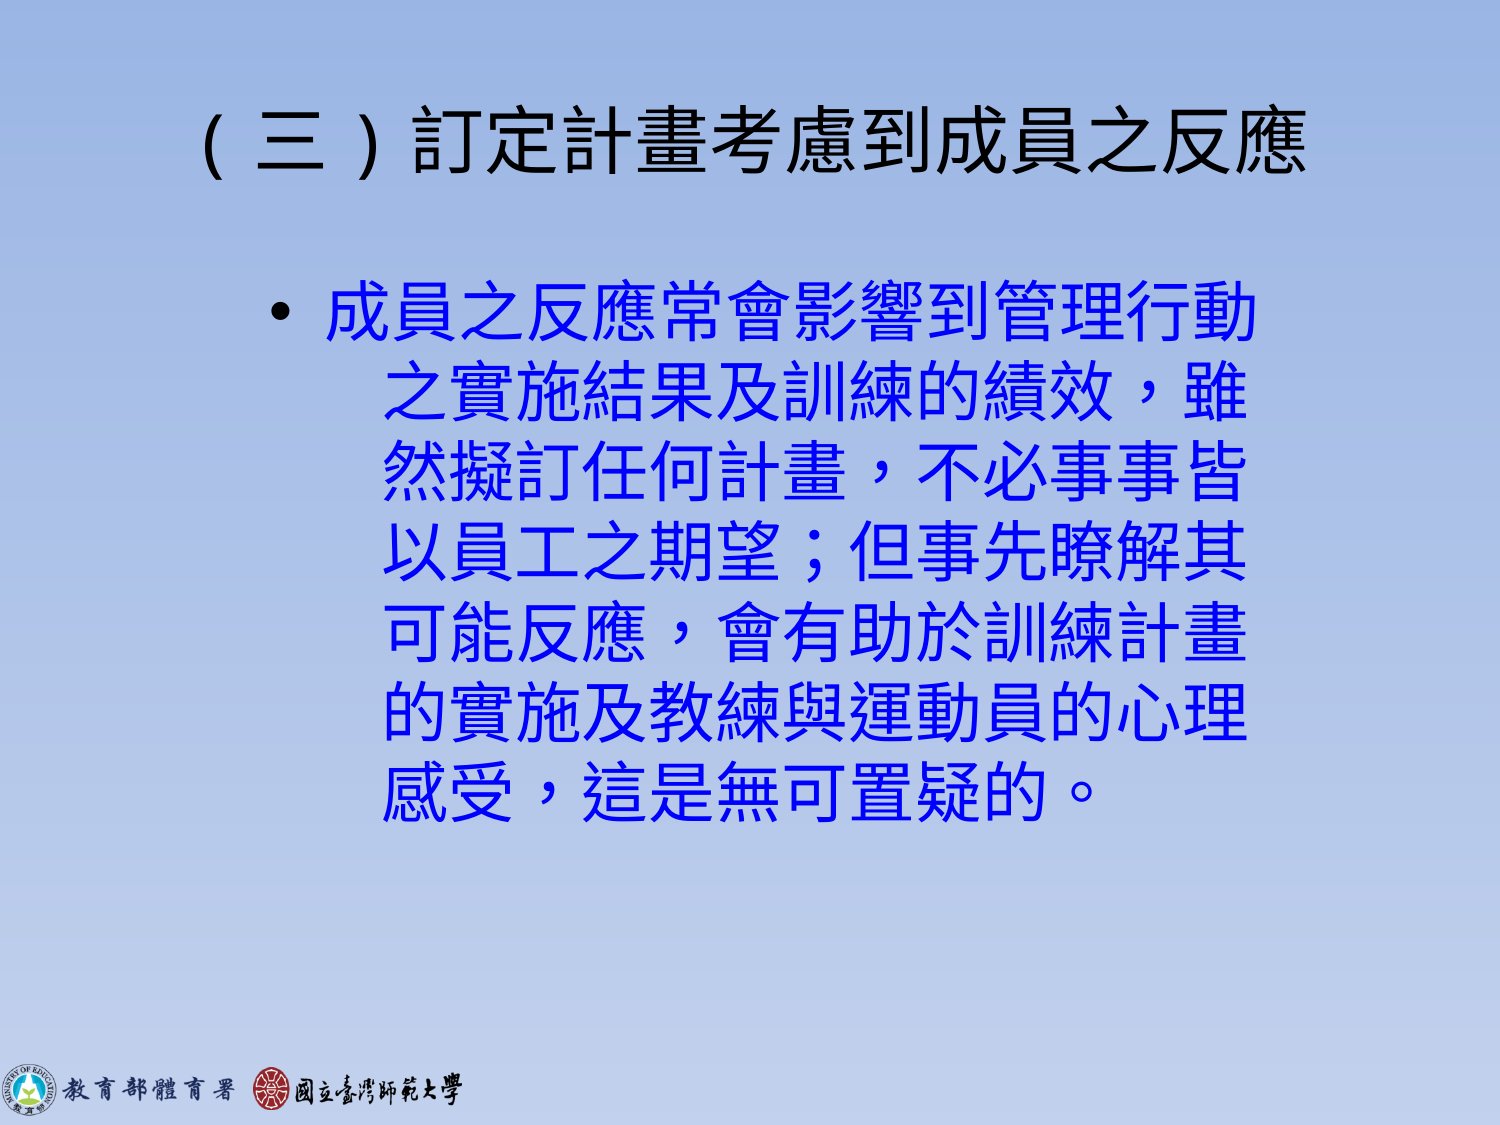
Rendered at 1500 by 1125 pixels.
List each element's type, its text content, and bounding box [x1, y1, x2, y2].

list 成員之反應常會影響到管理行動之實施結果及訓練的績效，雖然擬訂任何計畫，不必事事皆以員工之期望；但事先瞭解其可能反應，會有助於訓練計畫的實施及教練與運動員的心理感受，這是無可置疑的。 [253, 262, 1287, 926]
title (三)訂定計畫考慮到成員之反應 [75, 45, 1426, 233]
